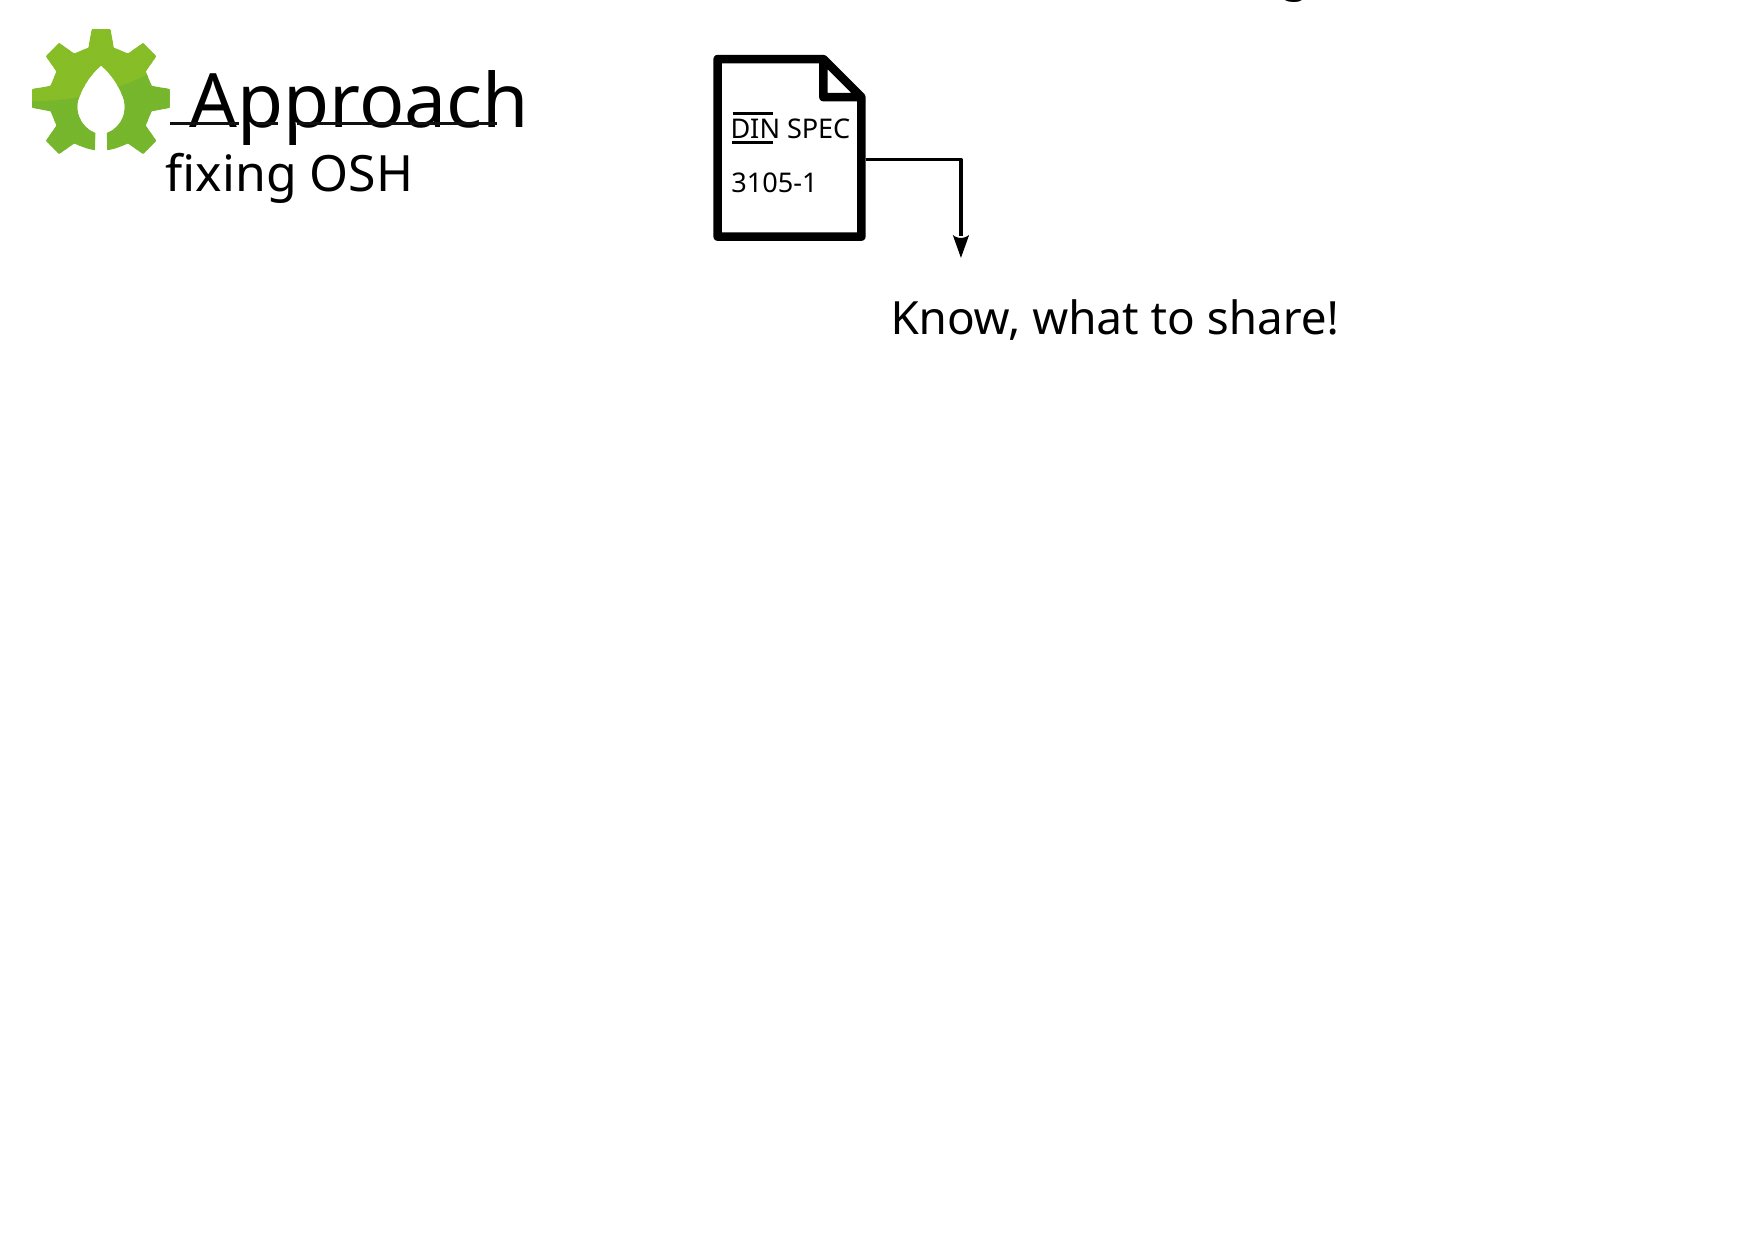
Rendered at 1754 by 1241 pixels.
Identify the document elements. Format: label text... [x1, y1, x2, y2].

text_box 3105-1 [716, 155, 841, 204]
text_box DIN SPEC [715, 102, 864, 151]
picture [713, 54, 866, 241]
text_box fixing OSH [151, 130, 443, 204]
picture [32, 29, 170, 154]
text_box Approach [174, 40, 718, 143]
text_box common ground of what needs to be shared [1063, 0, 1754, 4]
text_box Know, what to share! [875, 278, 1327, 346]
